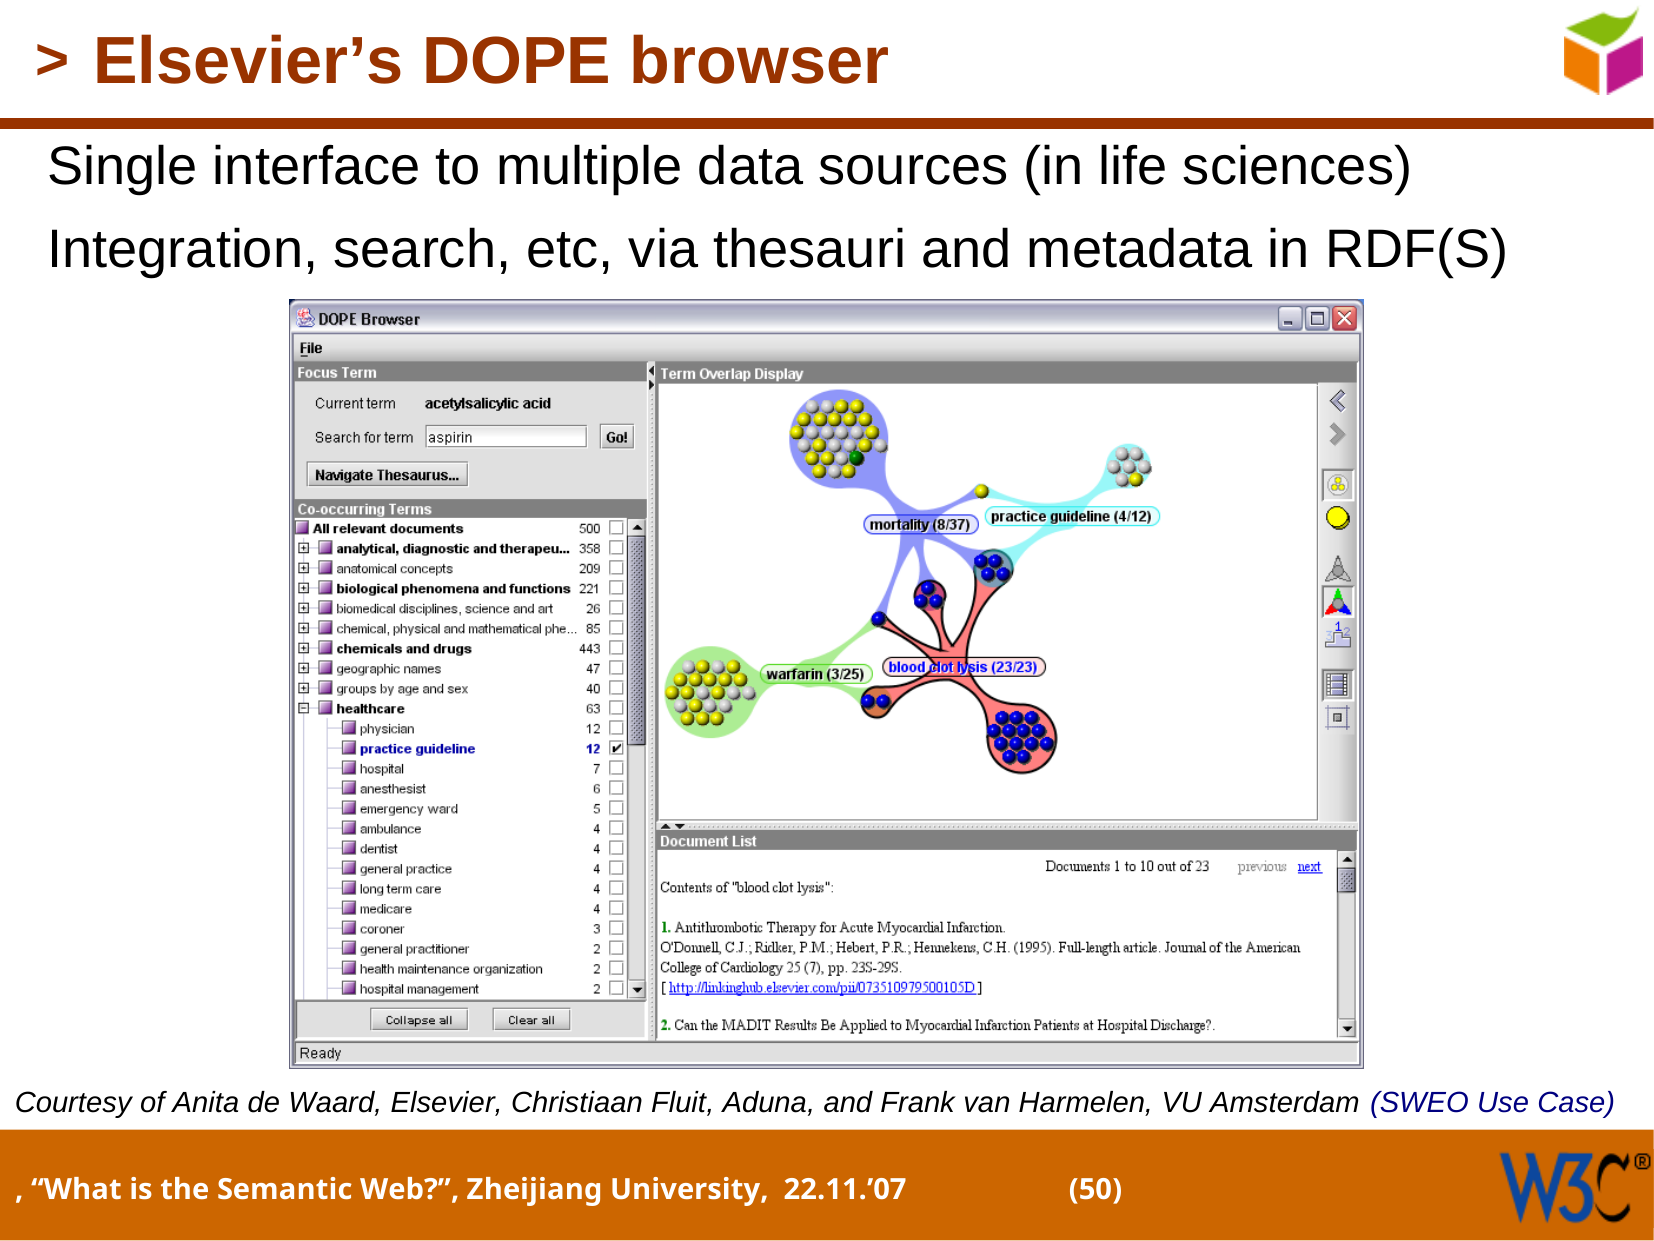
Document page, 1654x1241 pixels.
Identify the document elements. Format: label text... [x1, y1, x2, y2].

picture [1564, 5, 1643, 95]
picture [289, 299, 1364, 1069]
list Single interface to multiple data sources (in life sciences) Integration, search, etc, via thesauri and metadata in RDF(S) [29, 135, 1625, 313]
picture [1495, 1149, 1654, 1228]
text_box Courtesy of Anita de Waard, Elsevier, Christiaan Fluit, Aduna, and Frank van Harmelen, VU Amsterdam (SWEO Use Case) [0, 1080, 1632, 1129]
title Elsevier’s DOPE browser [93, 7, 1493, 111]
